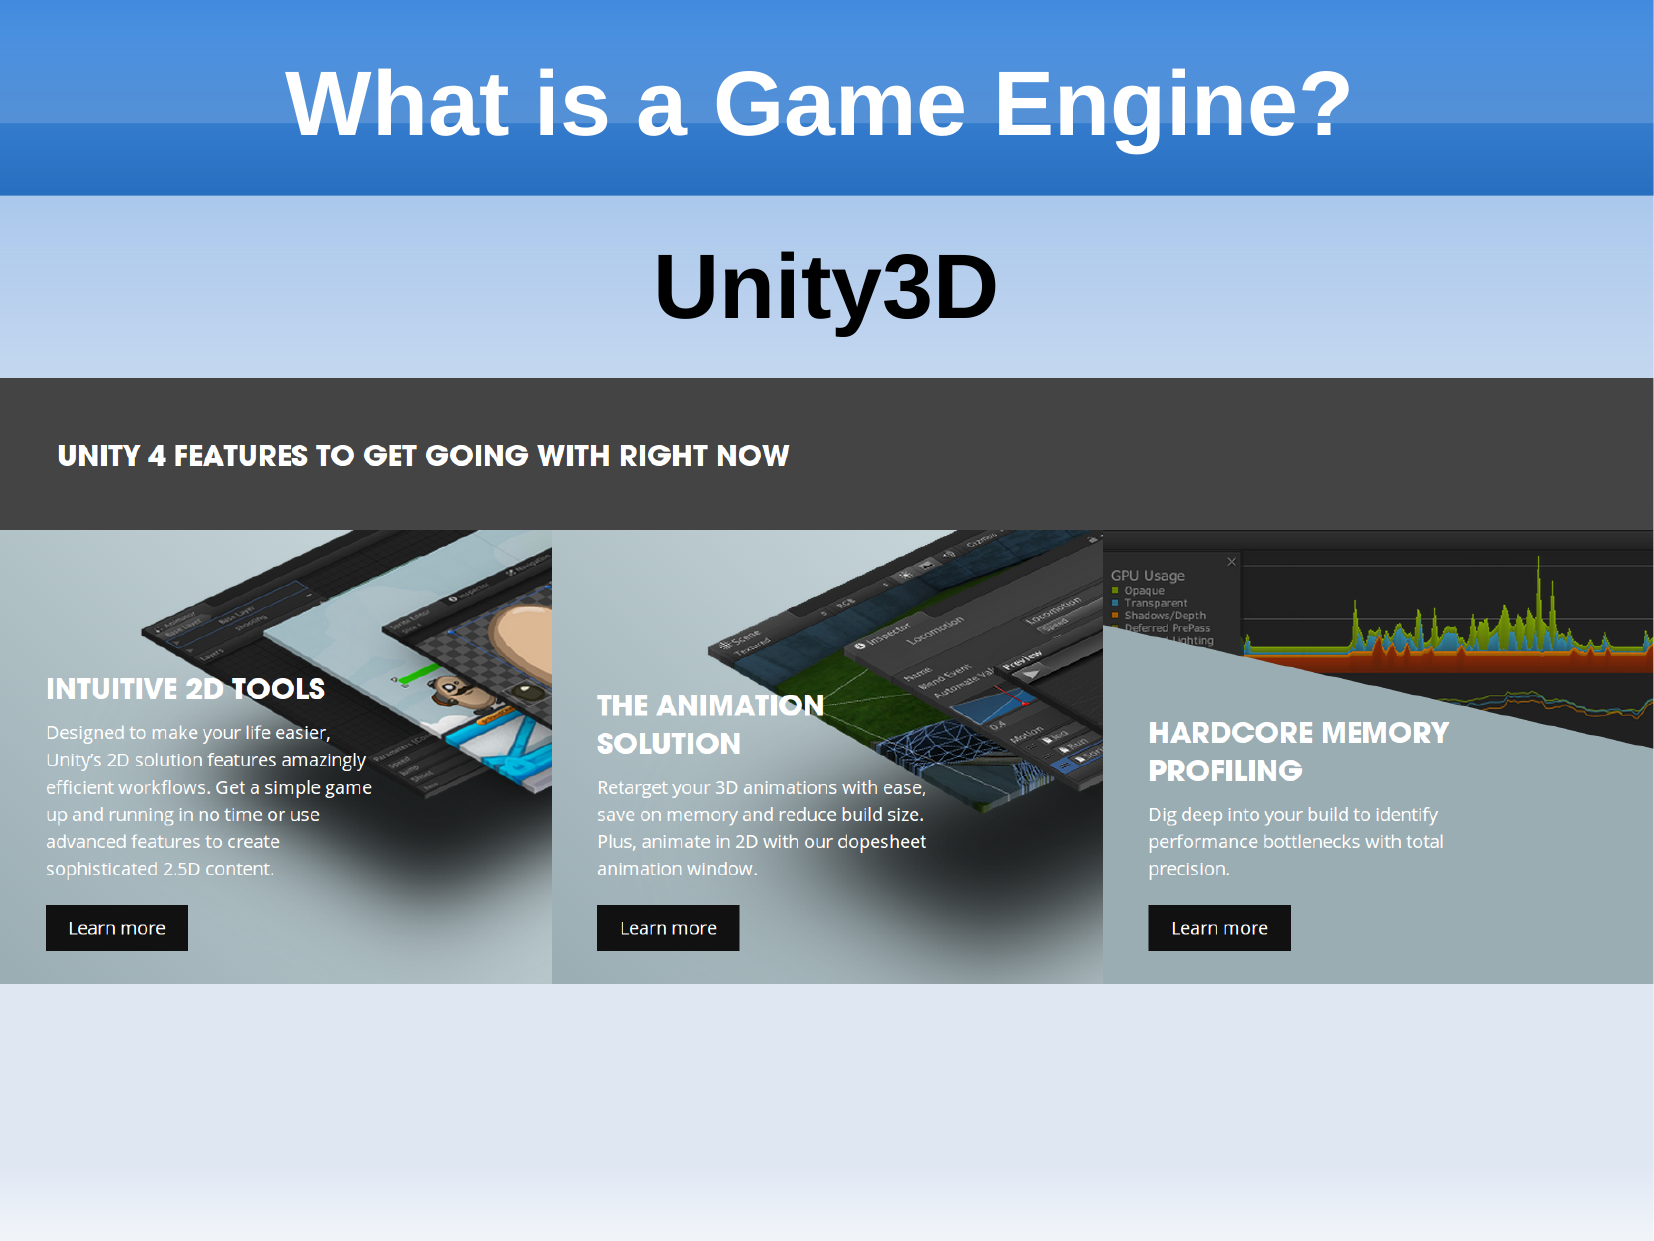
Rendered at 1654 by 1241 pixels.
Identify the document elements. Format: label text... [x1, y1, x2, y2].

text_box Unity3D [638, 228, 1015, 346]
picture [0, 0, 1654, 1241]
title What is a Game Engine? [76, 0, 1565, 208]
